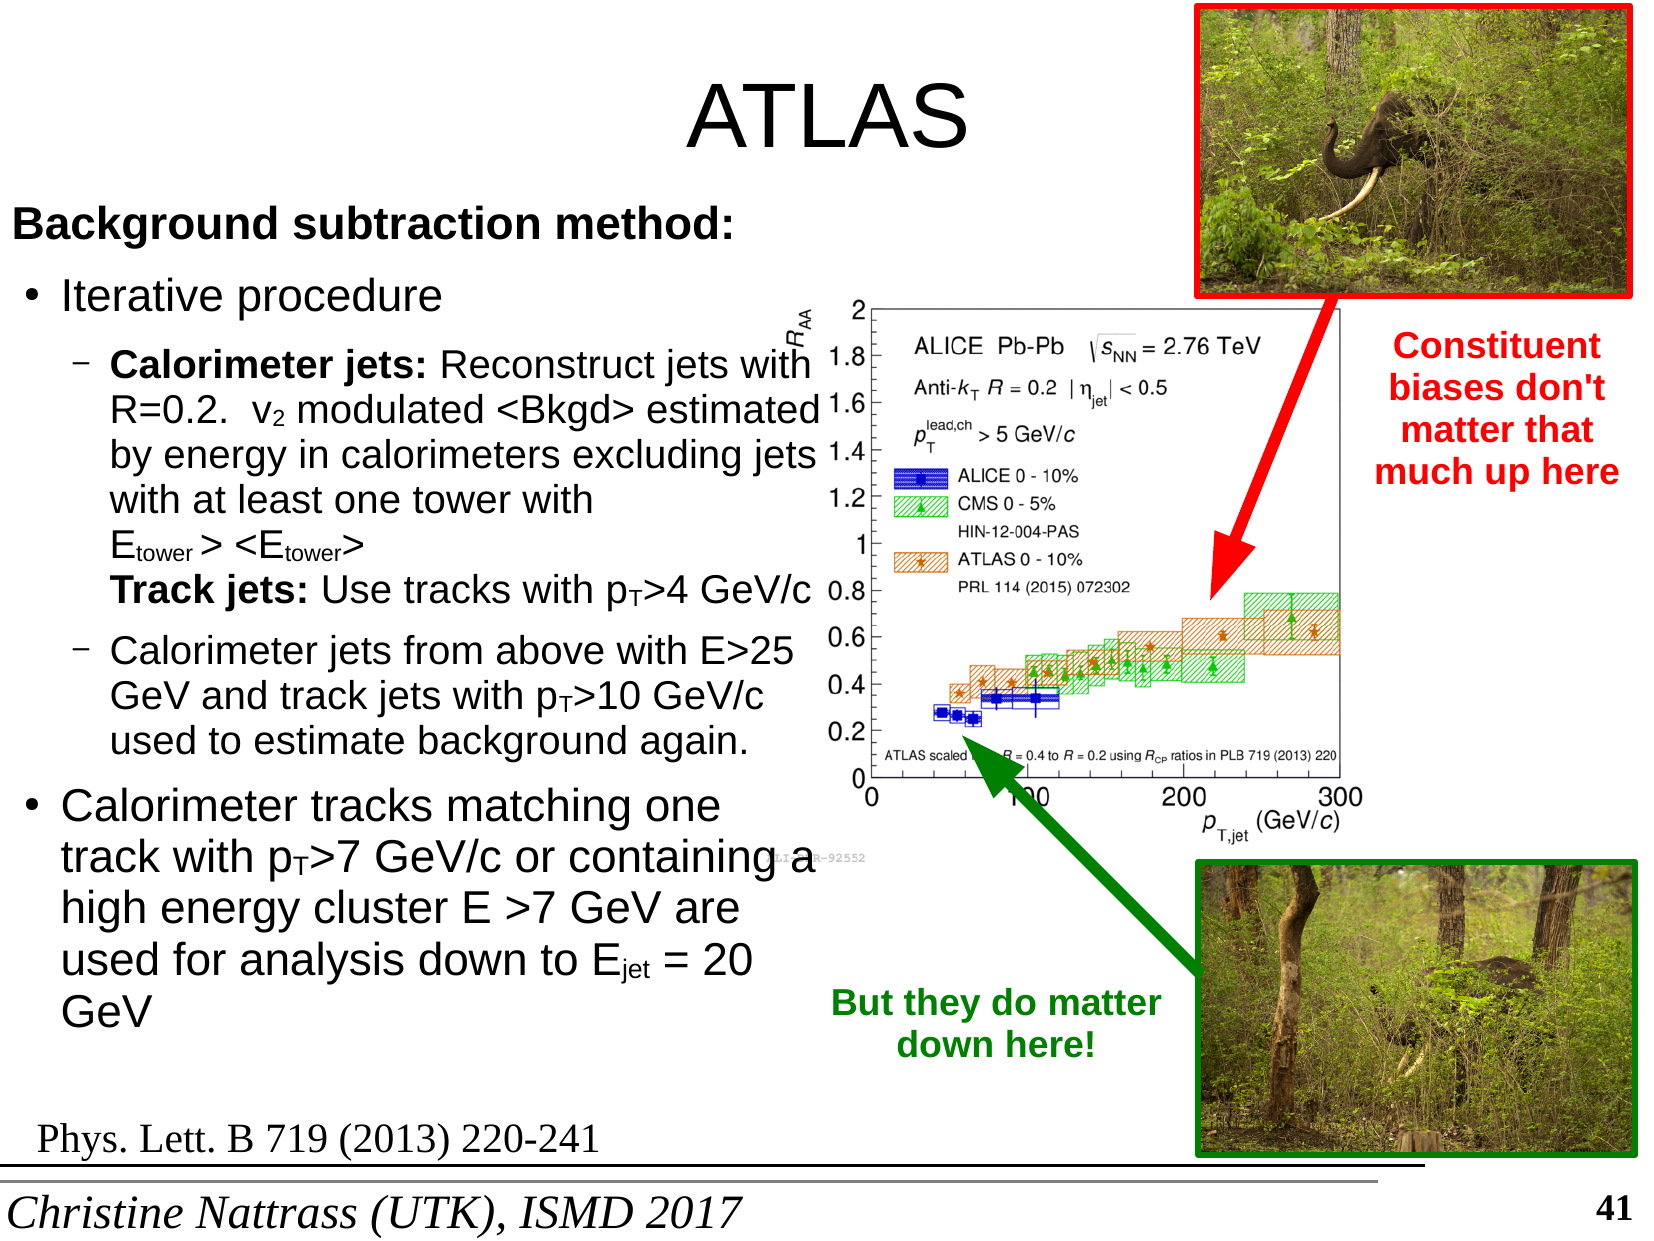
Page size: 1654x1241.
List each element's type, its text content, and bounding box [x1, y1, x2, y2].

picture [826, 285, 1364, 864]
picture [1201, 864, 1633, 1153]
text_box Phys. Lett. B 719 (2013) 220-241 [21, 1036, 758, 1241]
text_box But they do matter down here! [763, 973, 1195, 1116]
list Background subtraction method: Iterative procedure Calorimeter jets: Reconstruct jets with R=0.2. v2 modulated <Bkgd> estimated by energy in calorimeters excluding jets with at least one tower with Etower > <Etower> Track jets: Use tracks with pT>4 GeV/c Calorimeter jets from above with E>25 GeV and track jets with pT>10 GeV/c used to estimate background again. Calorimeter tracks matching one track with pT>7 GeV/c or containing a high energy cluster E >7 GeV are used for analysis down to Ejet = 20 GeV [11, 198, 826, 1080]
title ATLAS [84, 12, 1194, 220]
picture [1199, 8, 1627, 294]
text_box Constituent biases don't matter that much up here [1348, 317, 1647, 500]
